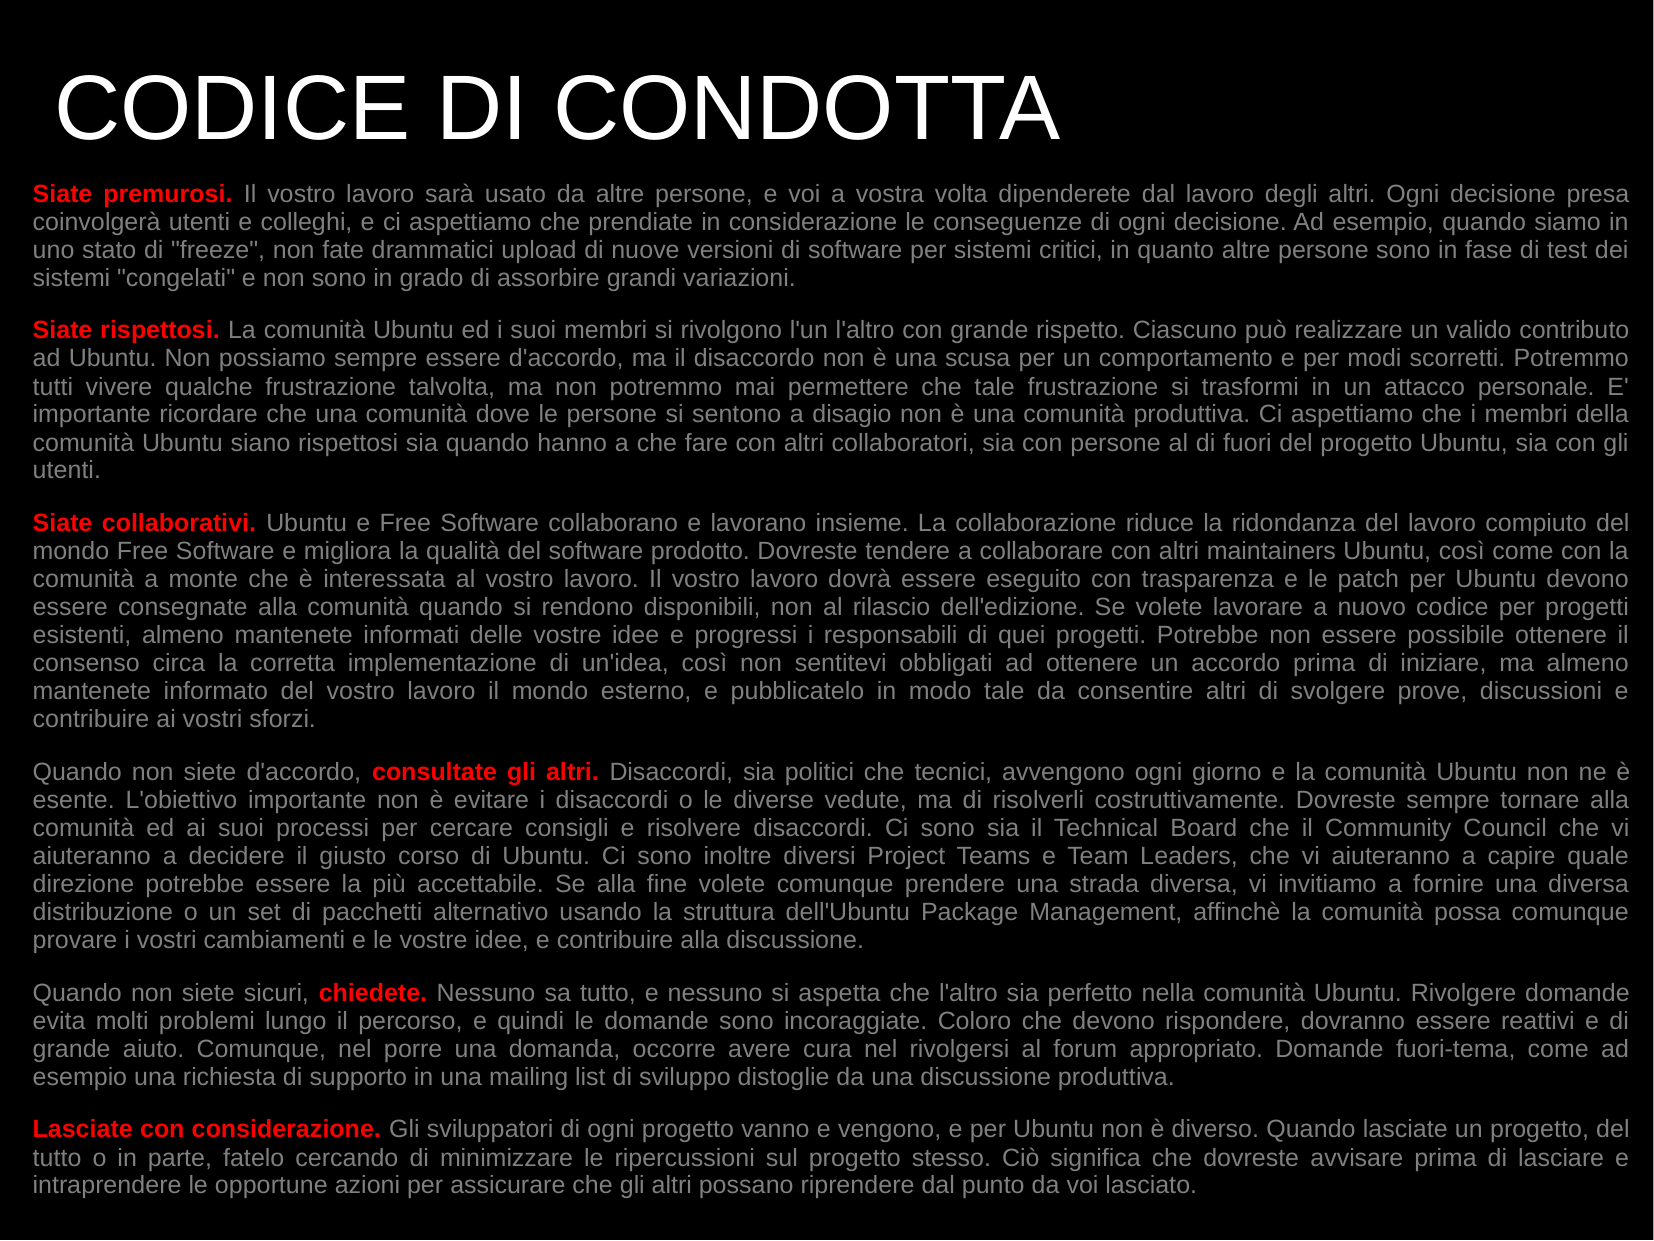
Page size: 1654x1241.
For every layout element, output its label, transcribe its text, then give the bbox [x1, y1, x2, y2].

text_box CODICE DI CONDOTTA [39, 48, 1565, 167]
text_box Siate premurosi. Il vostro lavoro sarà usato da altre persone, e voi a vostra volta dipenderete dal lavoro degli altri. Ogni decisione presa coinvolgerà utenti e colleghi, e ci aspettiamo che prendiate in considerazione le conseguenze di ogni decisione. Ad esempio, quando siamo in uno stato di "freeze", non fate drammatici upload di nuove versioni di software per sistemi critici, in quanto altre persone sono in fase di test dei sistemi "congelati" e non sono in grado di assorbire grandi variazioni. Siate rispettosi. La comunità Ubuntu ed i suoi membri si rivolgono l'un l'altro con grande rispetto. Ciascuno può realizzare un valido contributo ad Ubuntu. Non possiamo sempre essere d'accordo, ma il disaccordo non è una scusa per un comportamento e per modi scorretti. Potremmo tutti vivere qualche frustrazione talvolta, ma non potremmo mai permettere che tale frustrazione si trasformi in un attacco personale. E' importante ricordare che una comunità dove le persone si sentono a disagio non è una comunità produttiva. Ci aspettiamo che i membri della comunità Ubuntu siano rispettosi sia quando hanno a che fare con altri collaboratori, sia con persone al di fuori del progetto Ubuntu, sia con gli utenti. Siate collaborativi. Ubuntu e Free Software collaborano e lavorano insieme. La collaborazione riduce la ridondanza del lavoro compiuto del mondo Free Software e migliora la qualità del software prodotto. Dovreste tendere a collaborare con altri maintainers Ubuntu, così come con la comunità a monte che è interessata al vostro lavoro. Il vostro lavoro dovrà essere eseguito con trasparenza e le patch per Ubuntu devono essere consegnate alla comunità quando si rendono disponibili, non al rilascio dell'edizione. Se volete lavorare a nuovo codice per progetti esistenti, almeno mantenete informati delle vostre idee e progressi i responsabili di quei progetti. Potrebbe non essere possibile ottenere il consenso circa la corretta implementazione di un'idea, così non sentitevi obbligati ad ottenere un accordo prima di iniziare, ma almeno mantenete informato del vostro lavoro il mondo esterno, e pubblicatelo in modo tale da consentire altri di svolgere prove, discussioni e contribuire ai vostri sforzi. Quando non siete d'accordo, consultate gli altri. Disaccordi, sia politici che tecnici, avvengono ogni giorno e la comunità Ubuntu non ne è esente. L'obiettivo importante non è evitare i disaccordi o le diverse vedute, ma di risolverli costruttivamente. Dovreste sempre tornare alla comunità ed ai suoi processi per cercare consigli e risolvere disaccordi. Ci sono sia il Technical Board che il Community Council che vi aiuteranno a decidere il giusto corso di Ubuntu. Ci sono inoltre diversi Project Teams e Team Leaders, che vi aiuteranno a capire quale direzione potrebbe essere la più accettabile. Se alla fine volete comunque prendere una strada diversa, vi invitiamo a fornire una diversa distribuzione o un set di pacchetti alternativo usando la struttura dell'Ubuntu Package Management, affinchè la comunità possa comunque provare i vostri cambiamenti e le vostre idee, e contribuire alla discussione. Quando non siete sicuri, chiedete. Nessuno sa tutto, e nessuno si aspetta che l'altro sia perfetto nella comunità Ubuntu. Rivolgere domande evita molti problemi lungo il percorso, e quindi le domande sono incoraggiate. Coloro che devono rispondere, dovranno essere reattivi e di grande aiuto. Comunque, nel porre una domanda, occorre avere cura nel rivolgersi al forum appropriato. Domande fuori-tema, come ad esempio una richiesta di supporto in una mailing list di sviluppo distoglie da una discussione produttiva. Lasciate con considerazione. Gli sviluppatori di ogni progetto vanno e vengono, e per Ubuntu non è diverso. Quando lasciate un progetto, del tutto o in parte, fatelo cercando di minimizzare le ripercussioni sul progetto stesso. Ciò significa che dovreste avvisare prima di lasciare e intraprendere le opportune azioni per assicurare che gli altri possano riprendere dal punto da voi lasciato. [18, 172, 1648, 1207]
